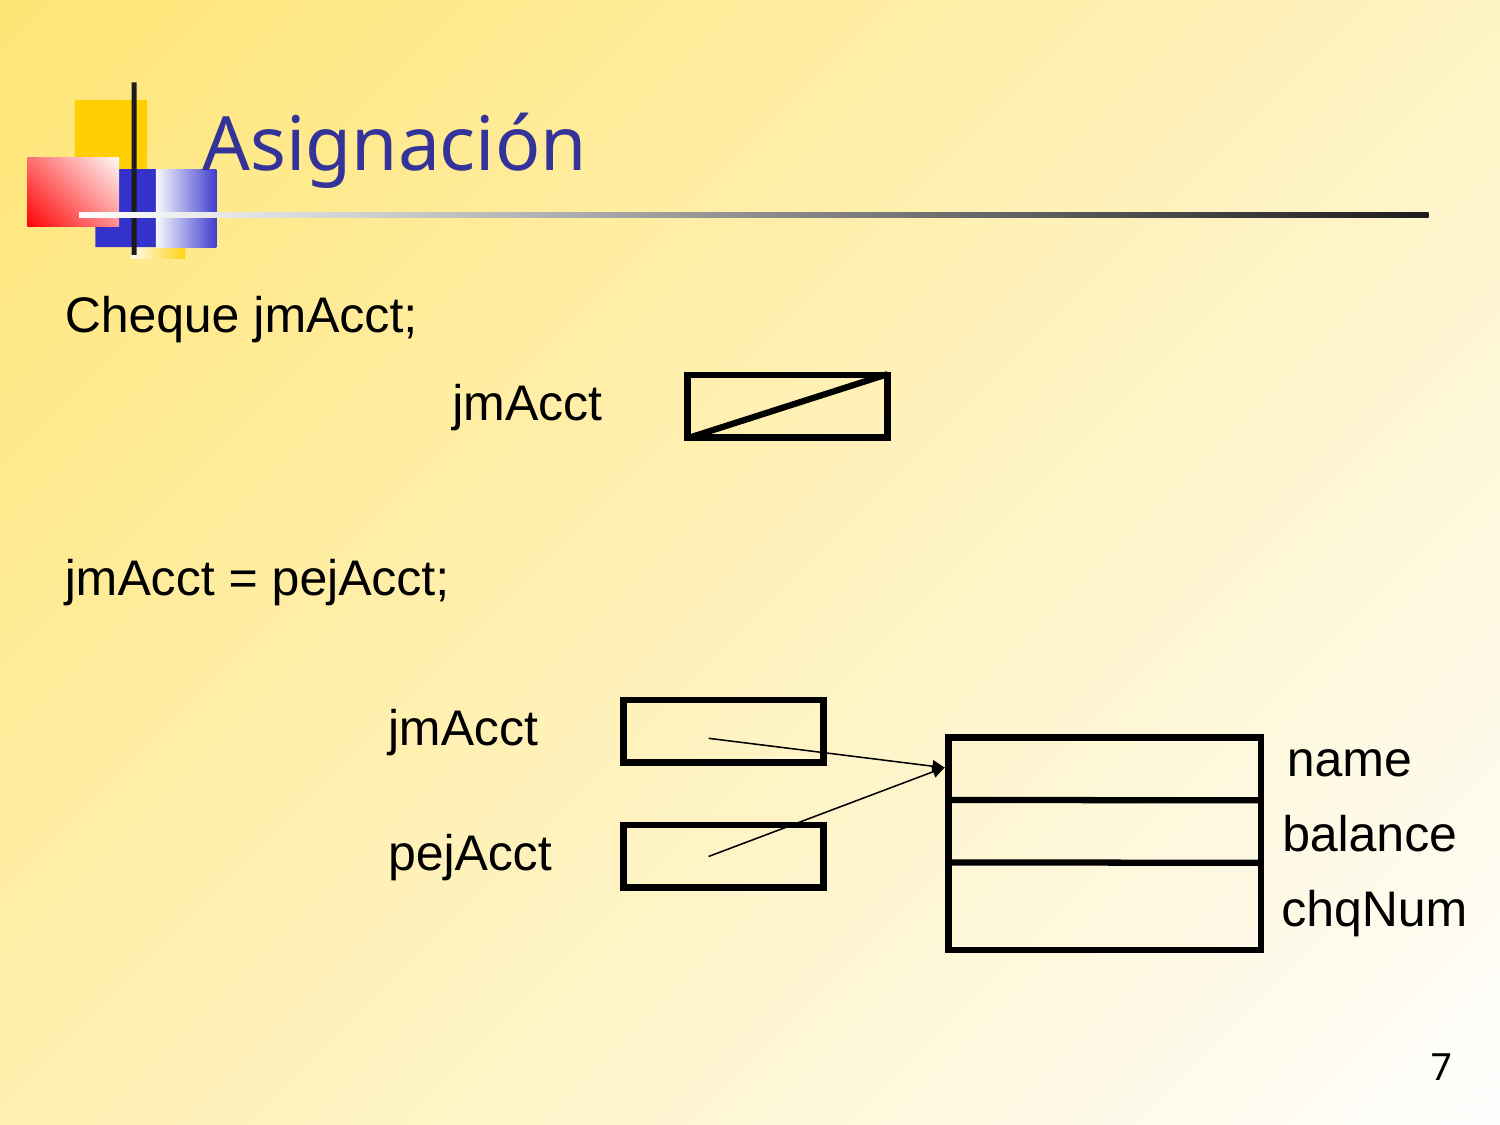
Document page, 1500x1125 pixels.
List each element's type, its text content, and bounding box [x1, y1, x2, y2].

title Asignación [187, 37, 1466, 201]
text_box jmAcct [373, 687, 599, 763]
text_box Cheque jmAcct; [49, 274, 451, 351]
text_box jmAcct [437, 362, 676, 438]
text_box chqNum [1266, 868, 1483, 945]
text_box jmAcct = pejAcct; [50, 537, 563, 613]
text_box balance [1267, 793, 1473, 868]
text_box pejAcct [373, 812, 587, 888]
text_box name [1272, 718, 1427, 793]
